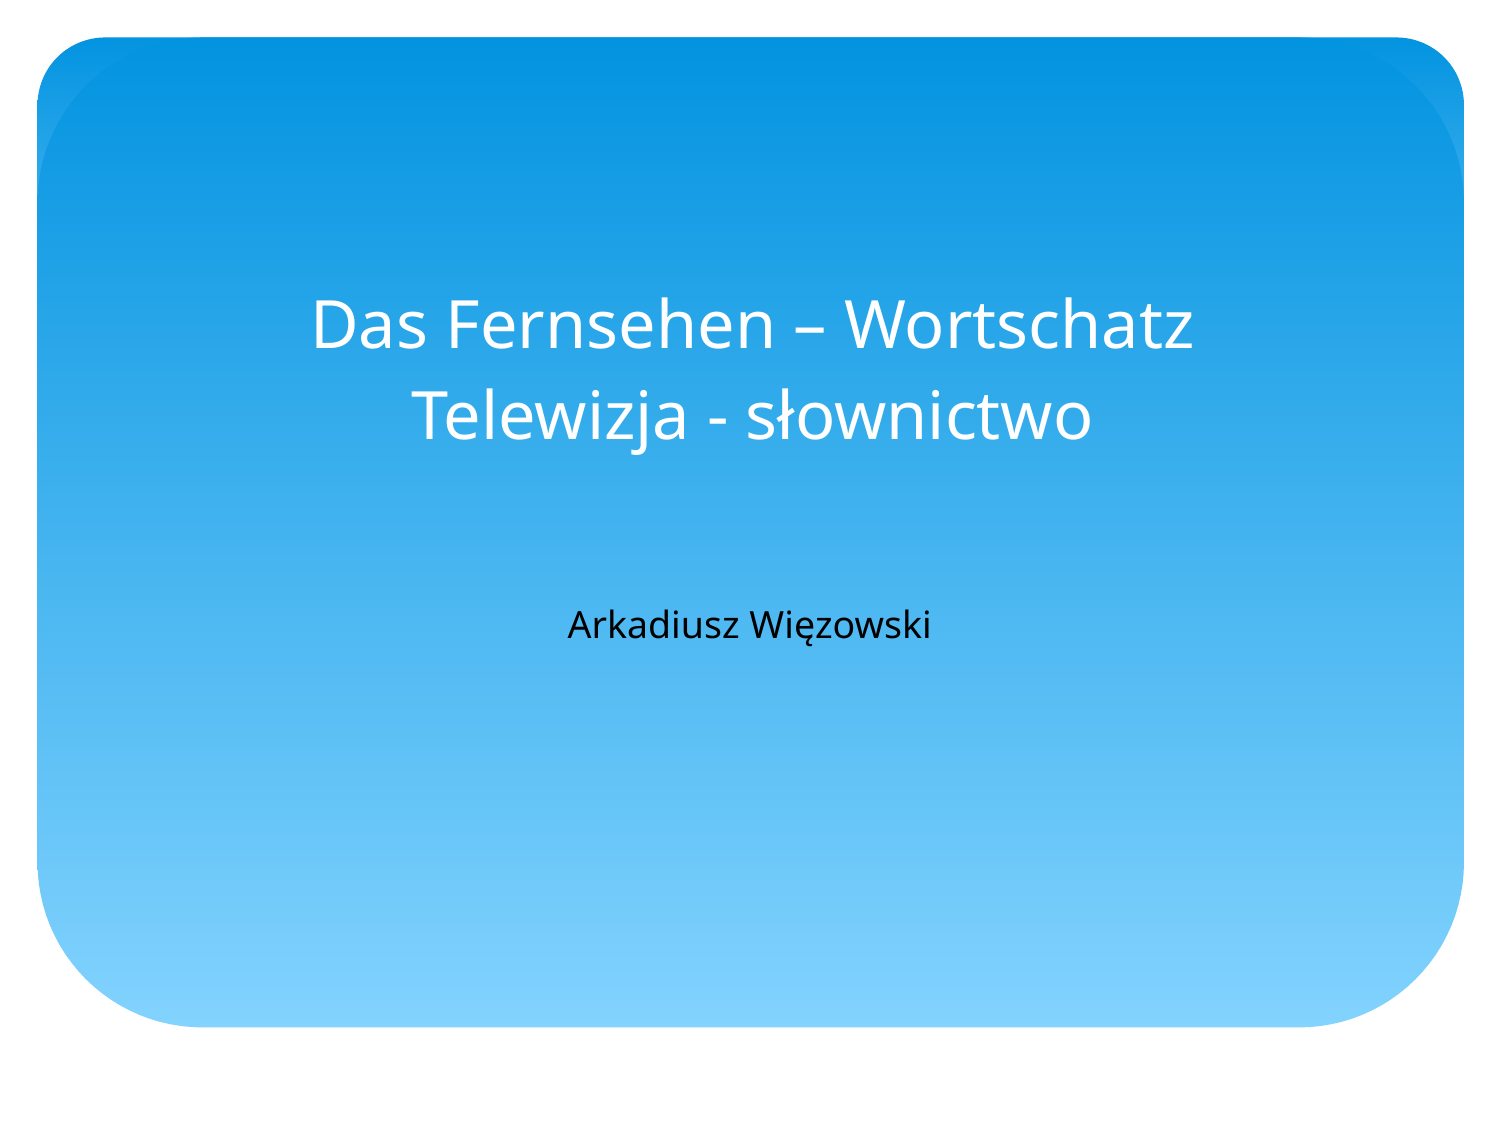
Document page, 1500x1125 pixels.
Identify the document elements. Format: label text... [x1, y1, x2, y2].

title Das Fernsehen – Wortschatz Telewizja - słownictwo [59, 262, 1447, 555]
text_box Arkadiusz Więzowski [224, 583, 1275, 825]
